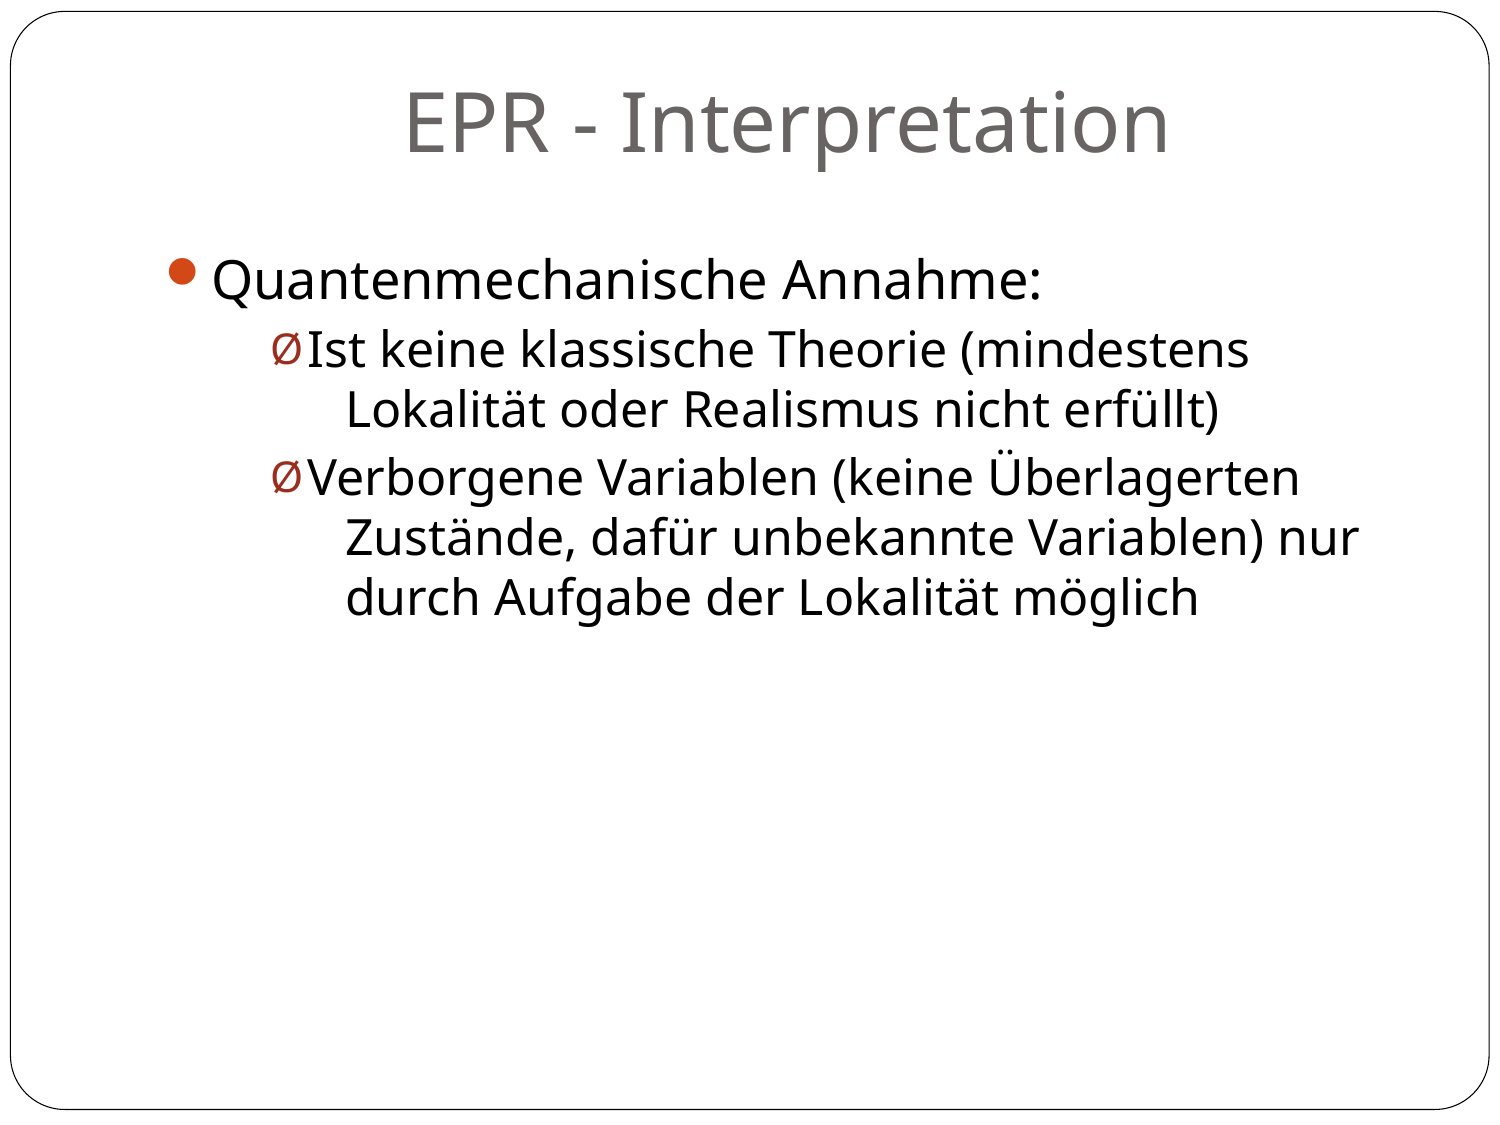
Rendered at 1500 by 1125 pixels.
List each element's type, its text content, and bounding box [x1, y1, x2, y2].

title EPR - Interpretation [150, 45, 1426, 185]
list Quantenmechanische Annahme: Ist keine klassische Theorie (mindestens Lokalität oder Realismus nicht erfüllt) Verborgene Variablen (keine Überlagerten Zustände, dafür unbekannte Variablen) nur durch Aufgabe der Lokalität möglich [150, 237, 1426, 988]
